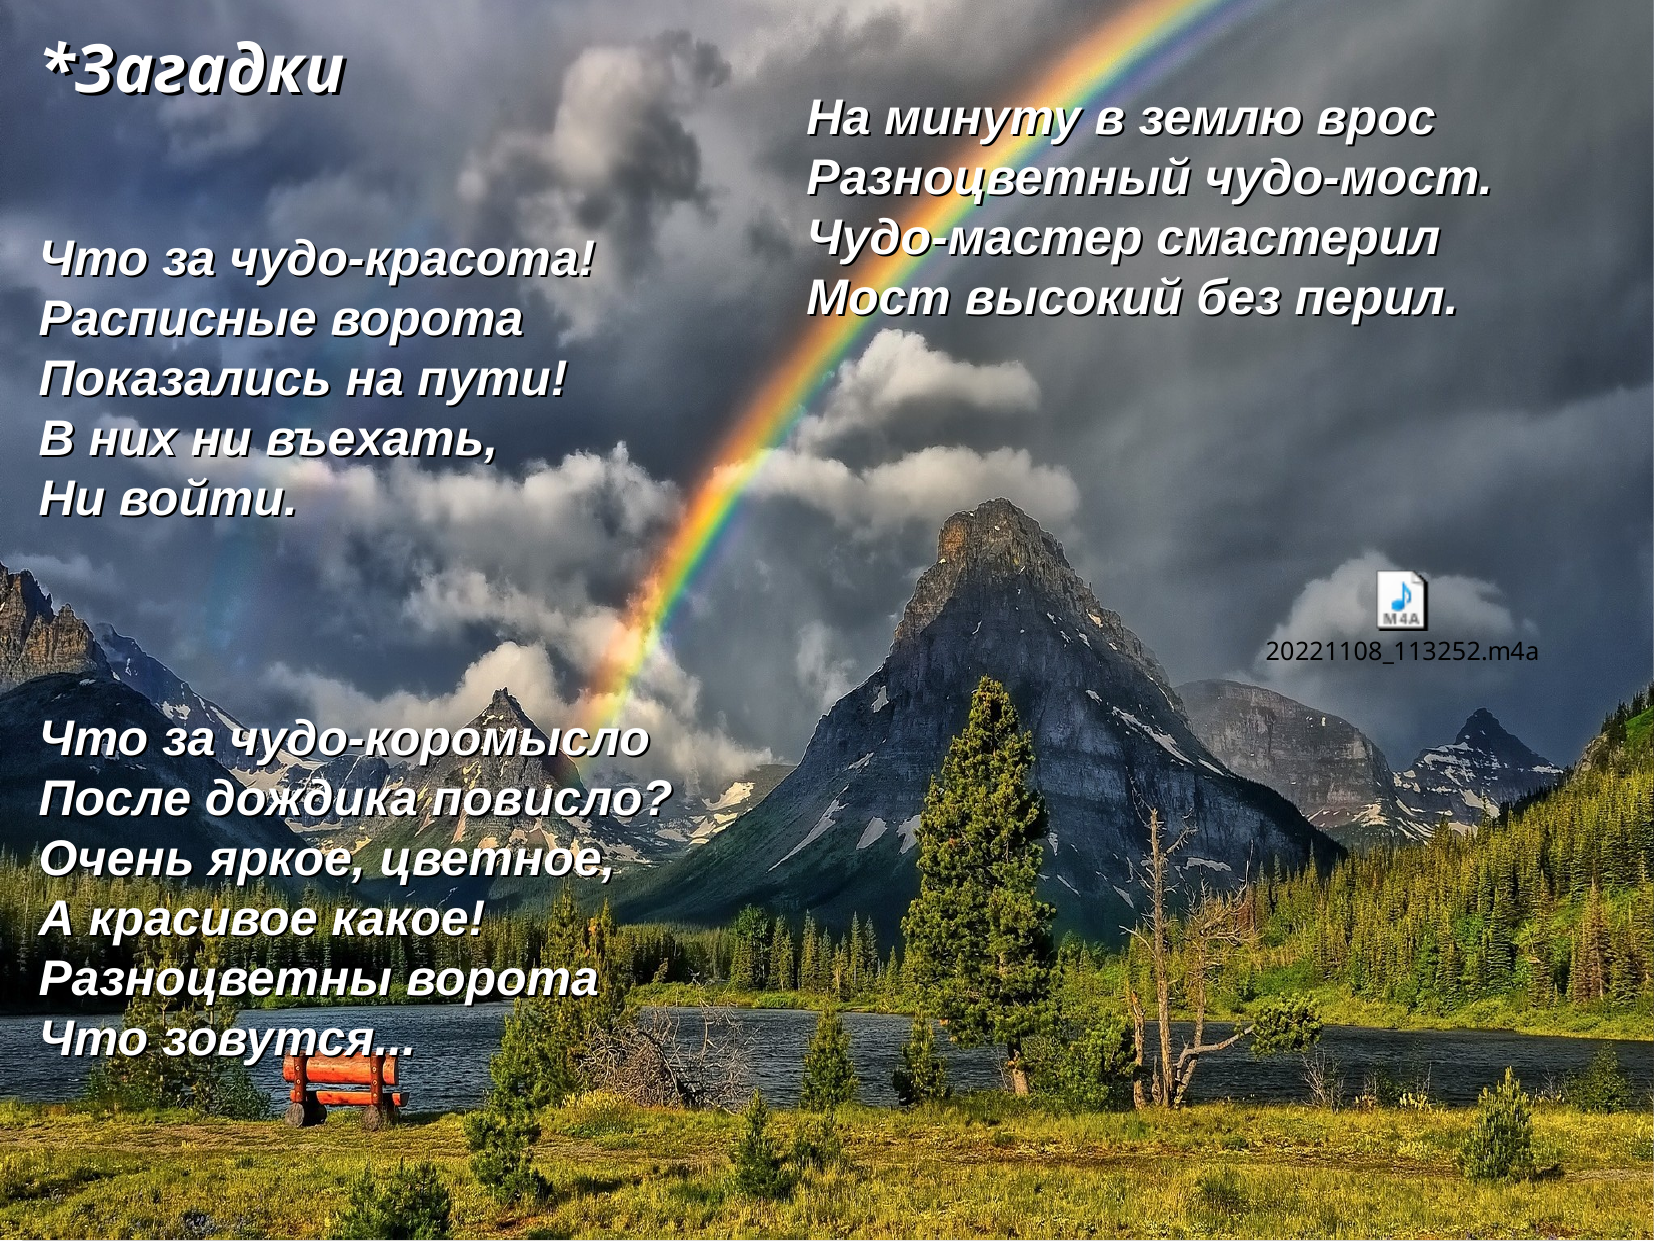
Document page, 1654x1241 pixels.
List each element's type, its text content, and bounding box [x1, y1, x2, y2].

text_box *Загадки Что за чудо-красота! Расписные ворота Показались на пути! В них ни въехать, Ни войти. Что за чудо-коромысло После дождика повисло? Очень яркое, цветное, А красивое какое! Разноцветны ворота Что зовутся... [24, 18, 850, 1133]
chart [1252, 563, 1555, 676]
text_box На минуту в землю врос Разноцветный чудо-мост. Чудо-мастер смастерил Мост высокий без перил. [791, 77, 1618, 332]
picture [0, 0, 1654, 1240]
